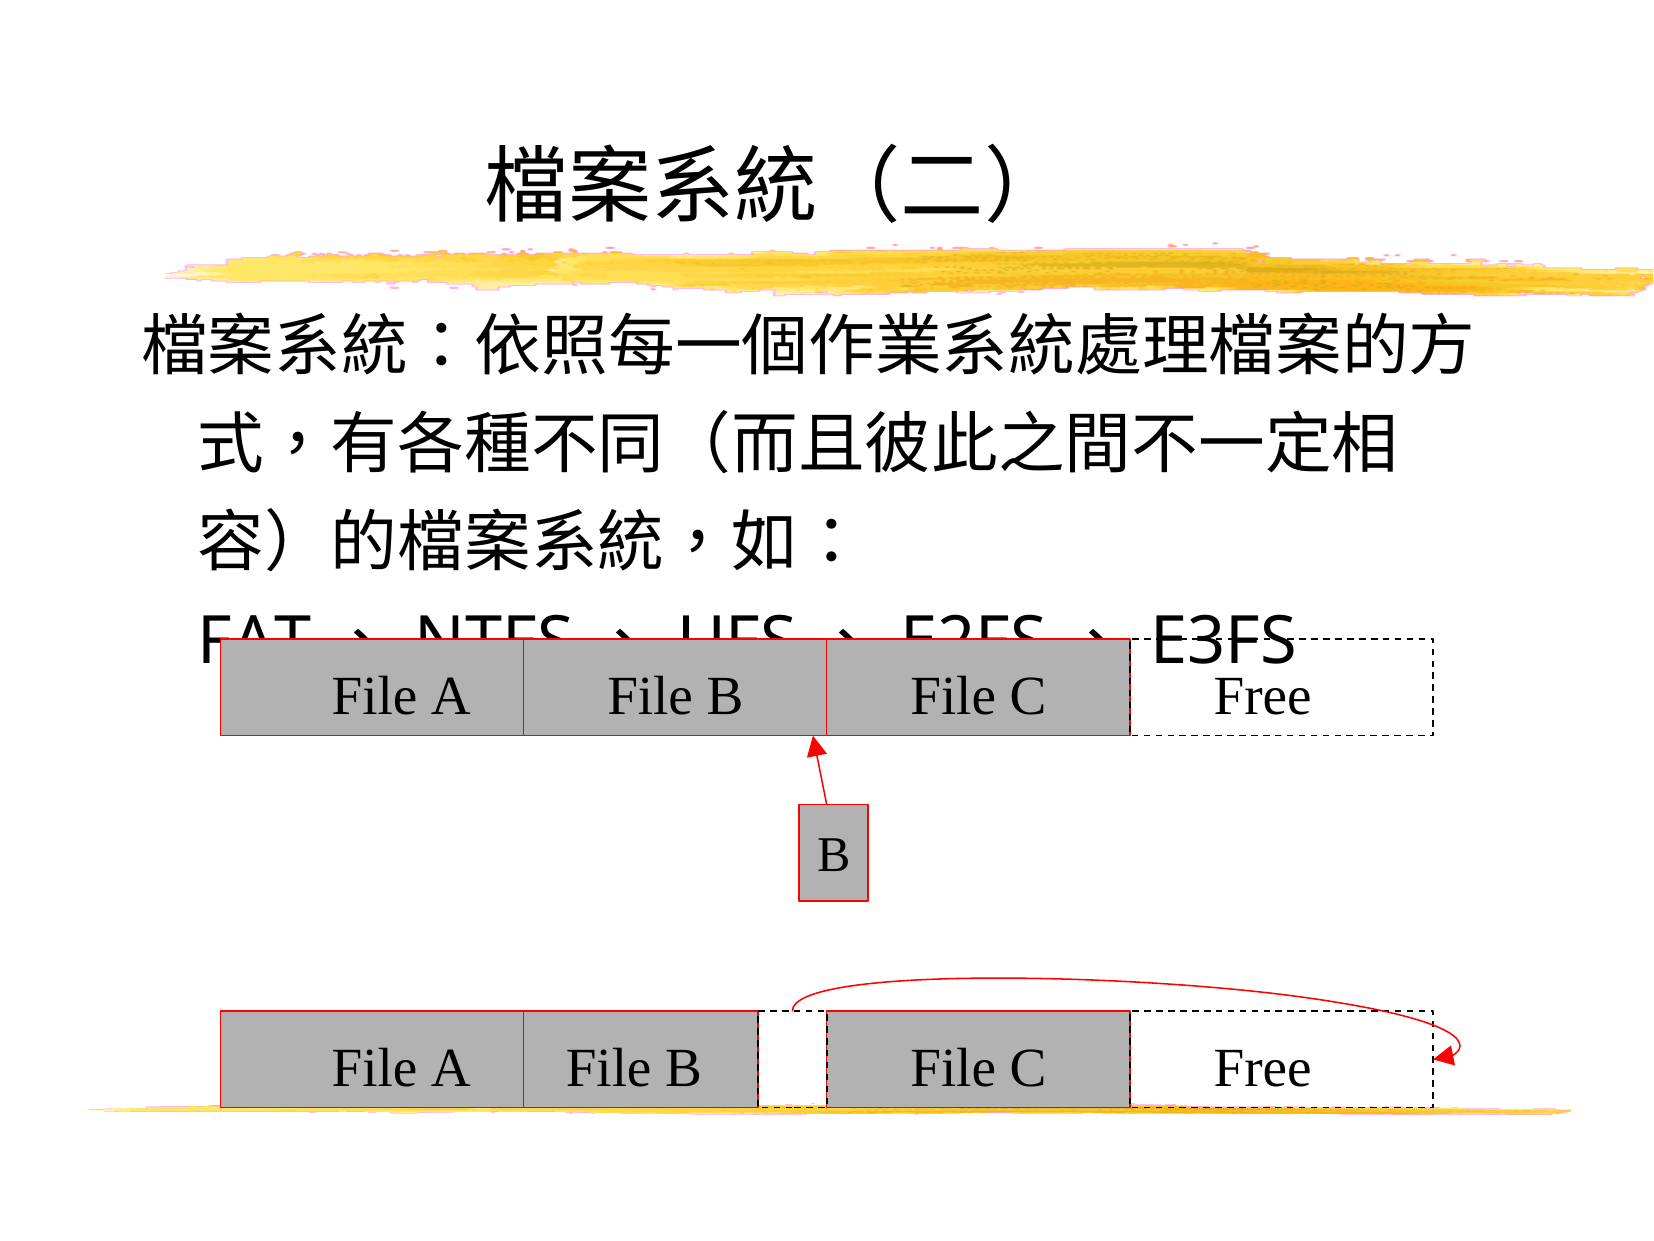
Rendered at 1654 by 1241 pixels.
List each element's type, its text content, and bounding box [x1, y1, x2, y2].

text_box File A [316, 652, 490, 736]
list 檔案系統：依照每一個作業系統處理檔案的方式，有各種不同（而且彼此之間不一定相容）的檔案系統，如：FAT、NTFS、UFS、E2FS、E3FS [126, 283, 1532, 1028]
text_box File B [551, 1025, 721, 1108]
text_box File C [895, 652, 1066, 736]
text_box Free [1198, 1025, 1330, 1108]
text_box File B [592, 652, 762, 736]
text_box Free [1198, 652, 1330, 736]
text_box [220, 639, 1130, 736]
text_box File C [895, 1025, 1066, 1108]
text_box [220, 1011, 758, 1108]
picture [165, 237, 1654, 308]
text_box File A [316, 1025, 490, 1108]
picture [82, 1102, 1571, 1117]
text_box [826, 1011, 1130, 1108]
text_box B [799, 804, 869, 902]
title 檔案系統（二） [73, 41, 1479, 249]
